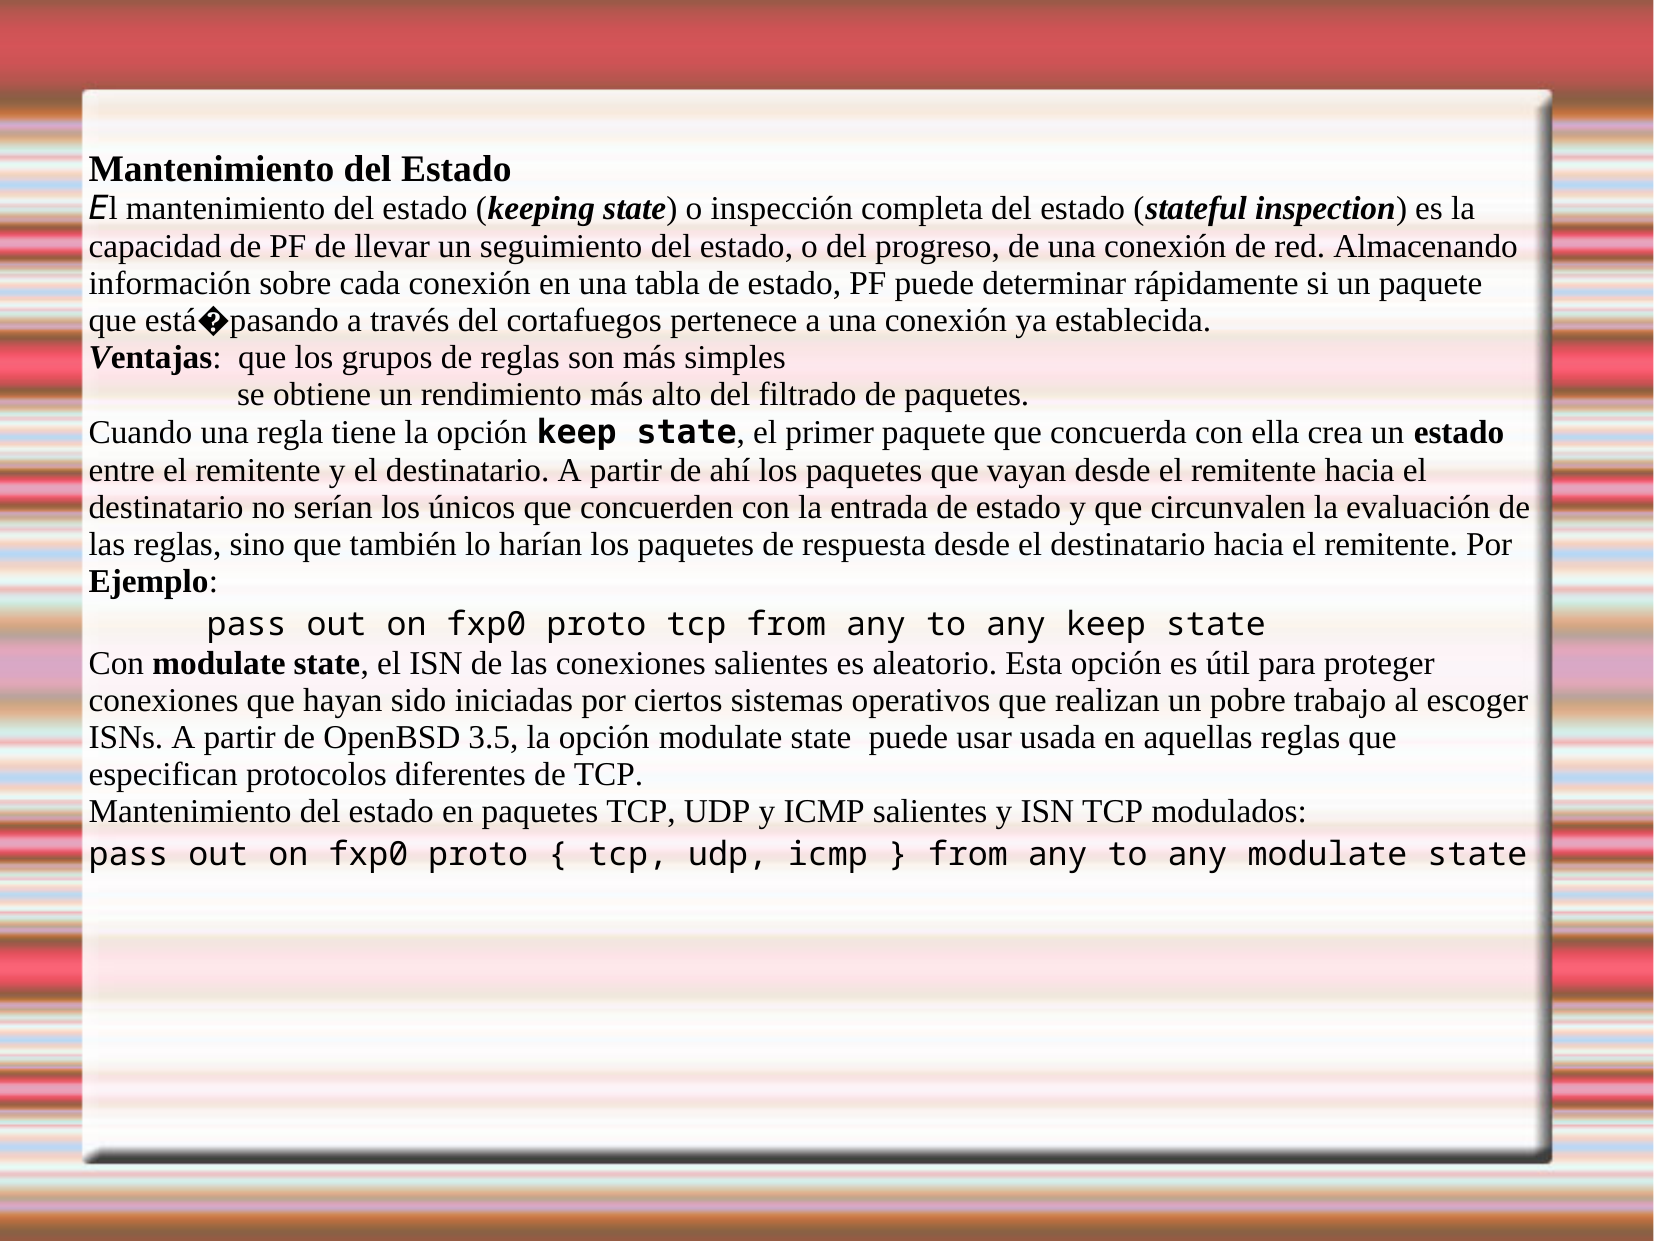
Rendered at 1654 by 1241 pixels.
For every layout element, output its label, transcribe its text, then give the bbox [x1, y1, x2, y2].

picture [0, 0, 1654, 1241]
text_box Mantenimiento del Estado El mantenimiento del estado (keeping state) o inspección completa del estado (stateful inspection) es la capacidad de PF de llevar un seguimiento del estado, o del progreso, de una conexión de red. Almacenando información sobre cada conexión en una tabla de estado, PF puede determinar rápidamente si un paquete que está�pasando a través del cortafuegos pertenece a una conexión ya establecida. Ventajas: que los grupos de reglas son más simples se obtiene un rendimiento más alto del filtrado de paquetes. Cuando una regla tiene la opción keep state, el primer paquete que concuerda con ella crea un estado entre el remitente y el destinatario. A partir de ahí los paquetes que vayan desde el remitente hacia el destinatario no serían los únicos que concuerden con la entrada de estado y que circunvalen la evaluación de las reglas, sino que también lo harían los paquetes de respuesta desde el destinatario hacia el remitente. Por Ejemplo: pass out on fxp0 proto tcp from any to any keep state Con modulate state, el ISN de las conexiones salientes es aleatorio. Esta opción es útil para proteger conexiones que hayan sido iniciadas por ciertos sistemas operativos que realizan un pobre trabajo al escoger ISNs. A partir de OpenBSD 3.5, la opción modulate state puede usar usada en aquellas reglas que especifican protocolos diferentes de TCP. Mantenimiento del estado en paquetes TCP, UDP y ICMP salientes y ISN TCP modulados: pass out on fxp0 proto { tcp, udp, icmp } from any to any modulate state [88, 147, 1536, 1097]
